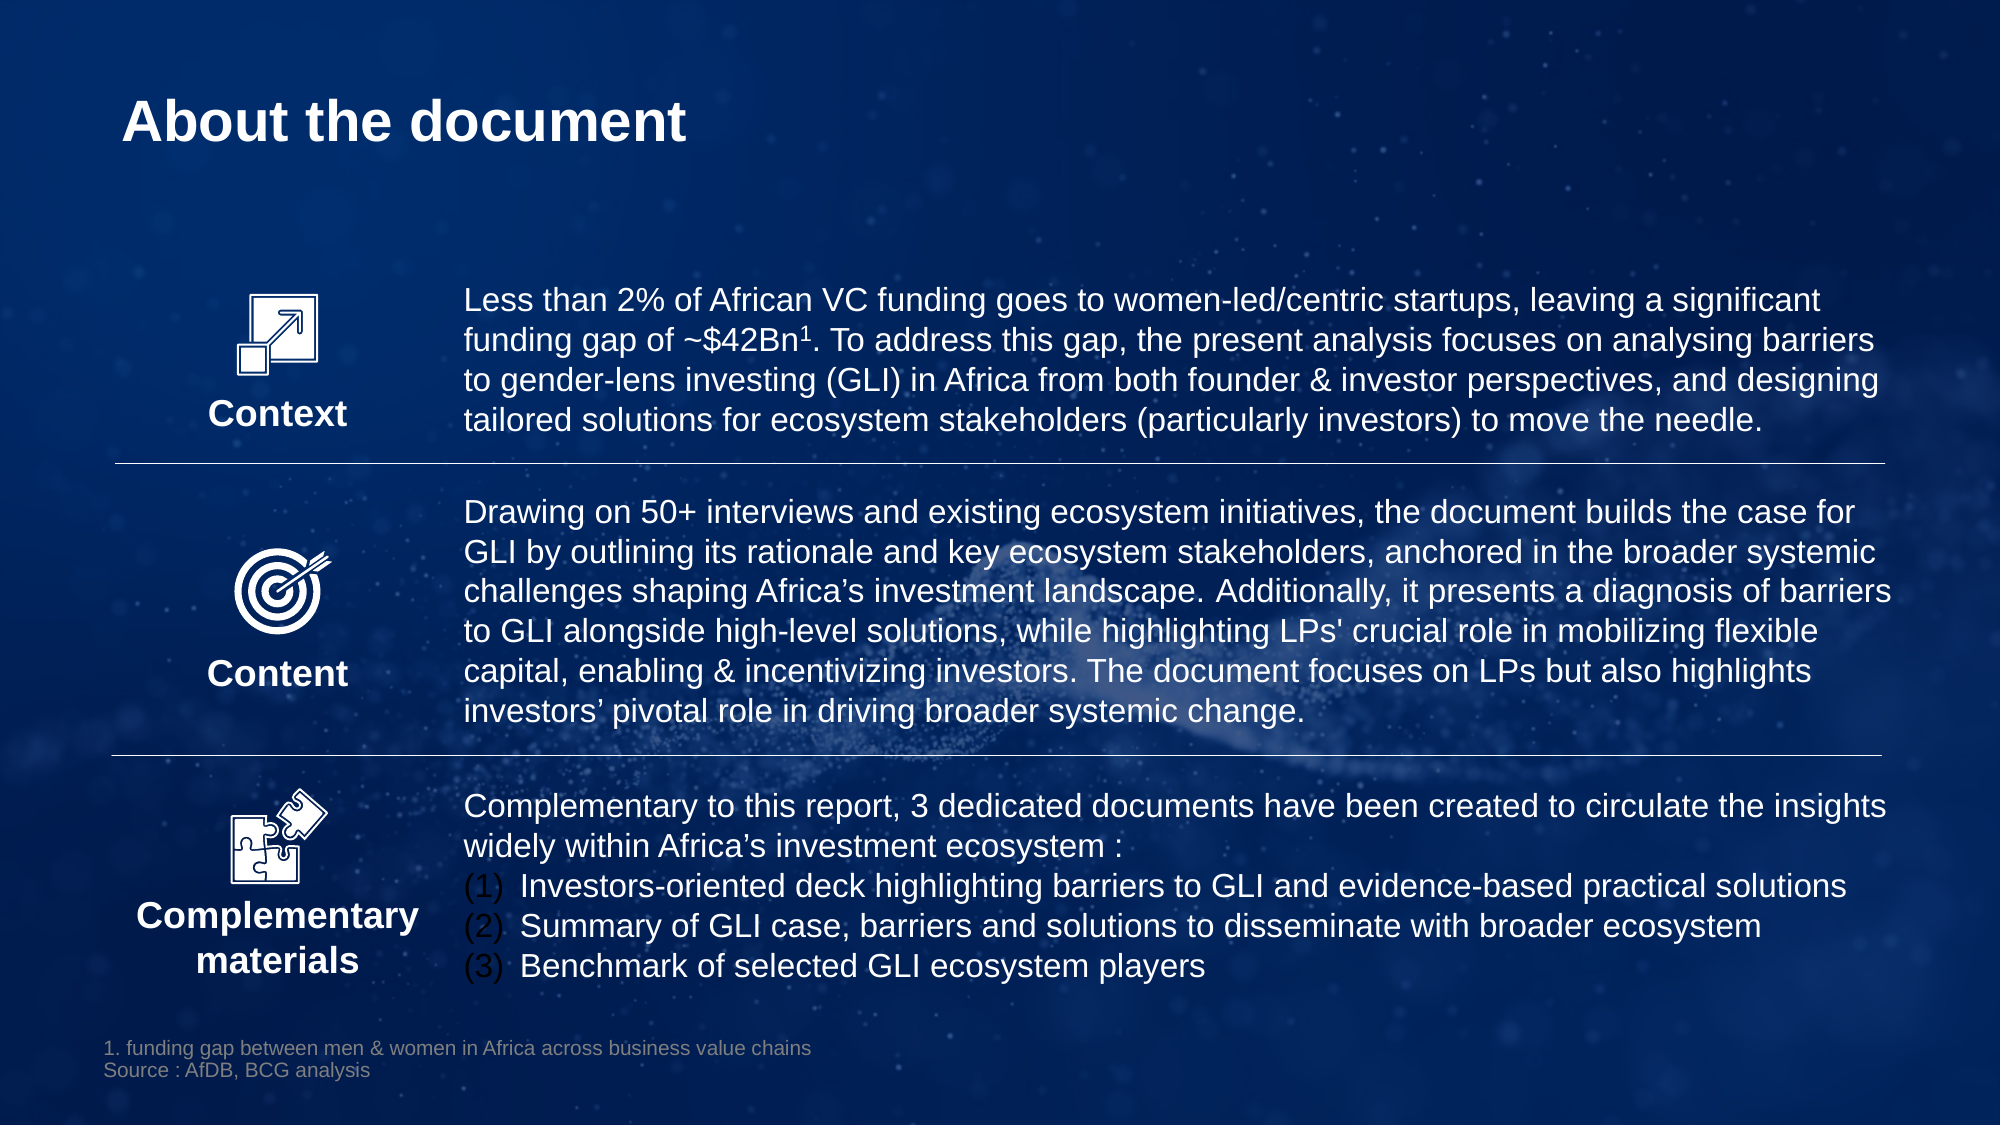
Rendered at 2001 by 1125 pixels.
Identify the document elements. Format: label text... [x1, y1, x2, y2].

text_box 1. funding gap between men & women in Africa across business value chains Source : AfDB, BCG analysis [103, 1037, 1585, 1082]
text_box [0, 0, 2000, 1125]
text_box Complementary materials [110, 891, 446, 981]
text_box Drawing on 50+ interviews and existing ecosystem initiatives, the document builds the case for GLI by outlining its rationale and key ecosystem stakeholders, anchored in the broader systemic challenges shaping Africa’s investment landscape. Additionally, it presents a diagnosis of barriers to GLI alongside high-level solutions, while highlighting LPs' crucial role in mobilizing flexible capital, enabling & incentivizing investors. The document focuses on LPs but also highlights investors’ pivotal role in driving broader systemic change. [464, 490, 1897, 729]
text_box About the document [107, 29, 1622, 206]
text_box Content [166, 649, 390, 694]
text_box Complementary to this report, 3 dedicated documents have been created to circulate the insights widely within Africa’s investment ecosystem : Investors-oriented deck highlighting barriers to GLI and evidence-based practical solutions Summary of GLI case, barriers and solutions to disseminate with broader ecosystem Benchmark of selected GLI ecosystem players [464, 784, 1897, 984]
text_box Context [166, 389, 390, 434]
picture [224, 281, 331, 388]
picture [226, 786, 329, 889]
text_box Less than 2% of African VC funding goes to women-led/centric startups, leaving a significant funding gap of ~$42Bn1. To address this gap, the present analysis focuses on analysing barriers to gender-lens investing (GLI) in Africa from both founder & investor perspectives, and designing tailored solutions for ecosystem stakeholders (particularly investors) to move the needle. [464, 278, 1897, 438]
picture [211, 525, 344, 658]
